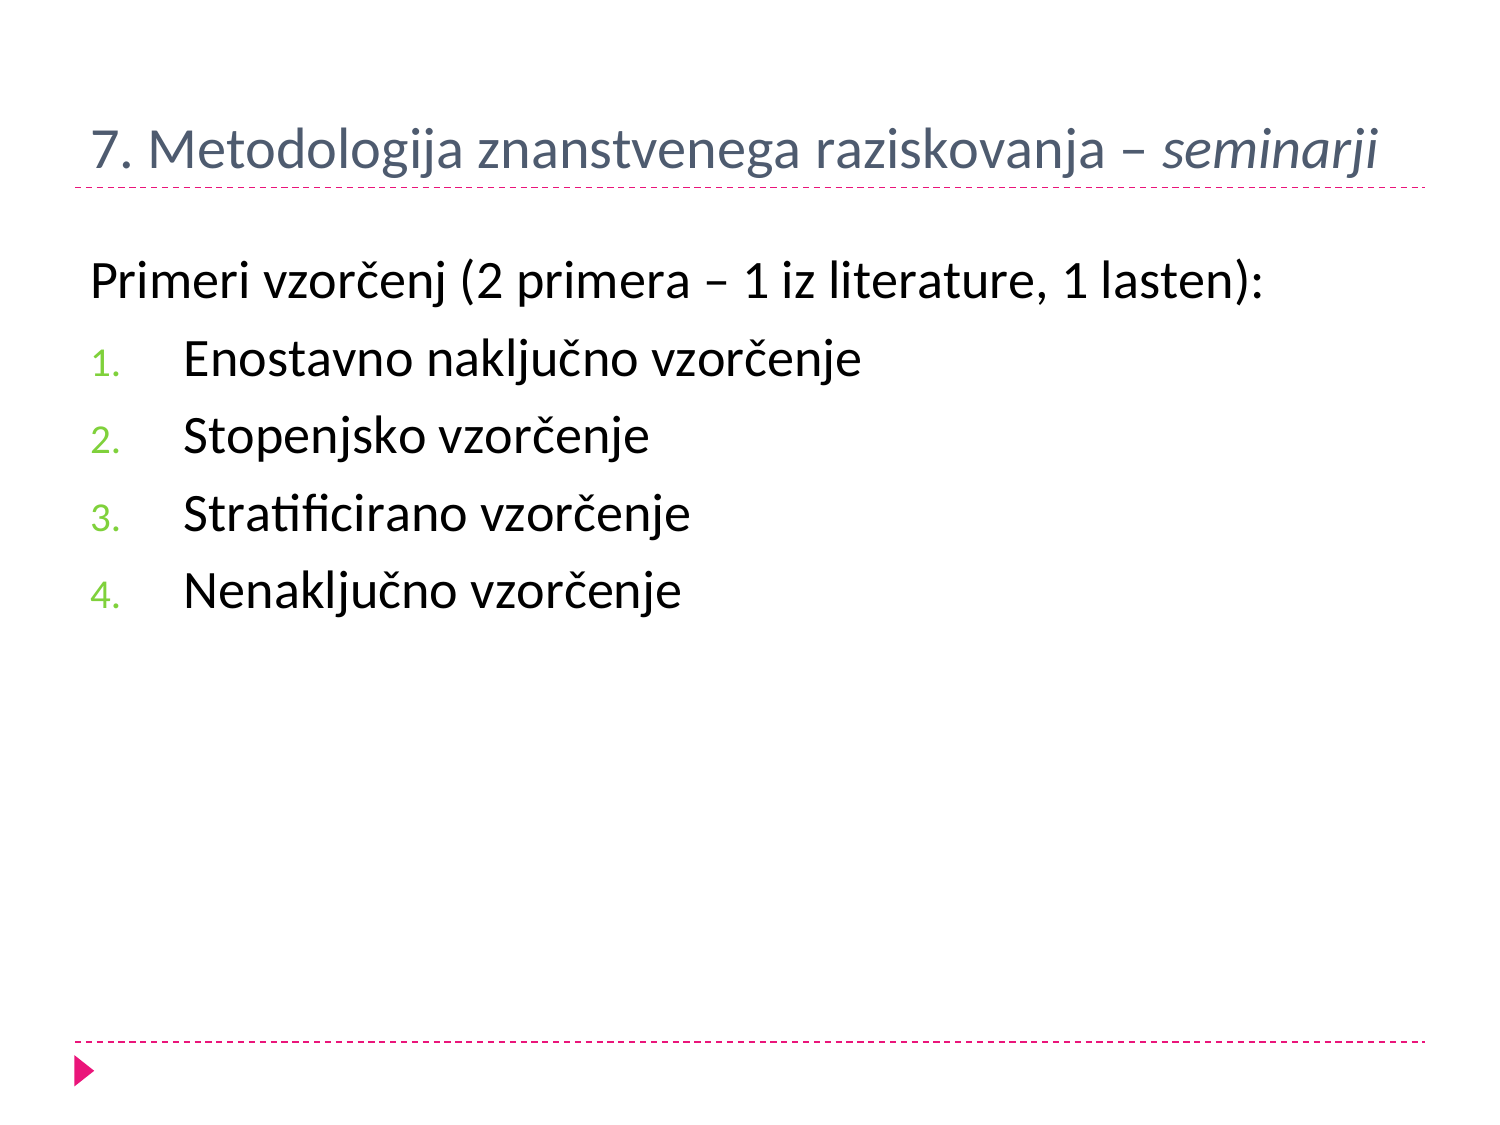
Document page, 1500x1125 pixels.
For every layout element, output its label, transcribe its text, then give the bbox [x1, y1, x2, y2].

title 7. Metodologija znanstvenega raziskovanja – seminarji [75, 24, 1426, 188]
list Primeri vzorčenj (2 primera – 1 iz literature, 1 lasten): Enostavno naključno vzorčenje Stopenjsko vzorčenje Stratificirano vzorčenje Nenaključno vzorčenje [75, 236, 1426, 1047]
